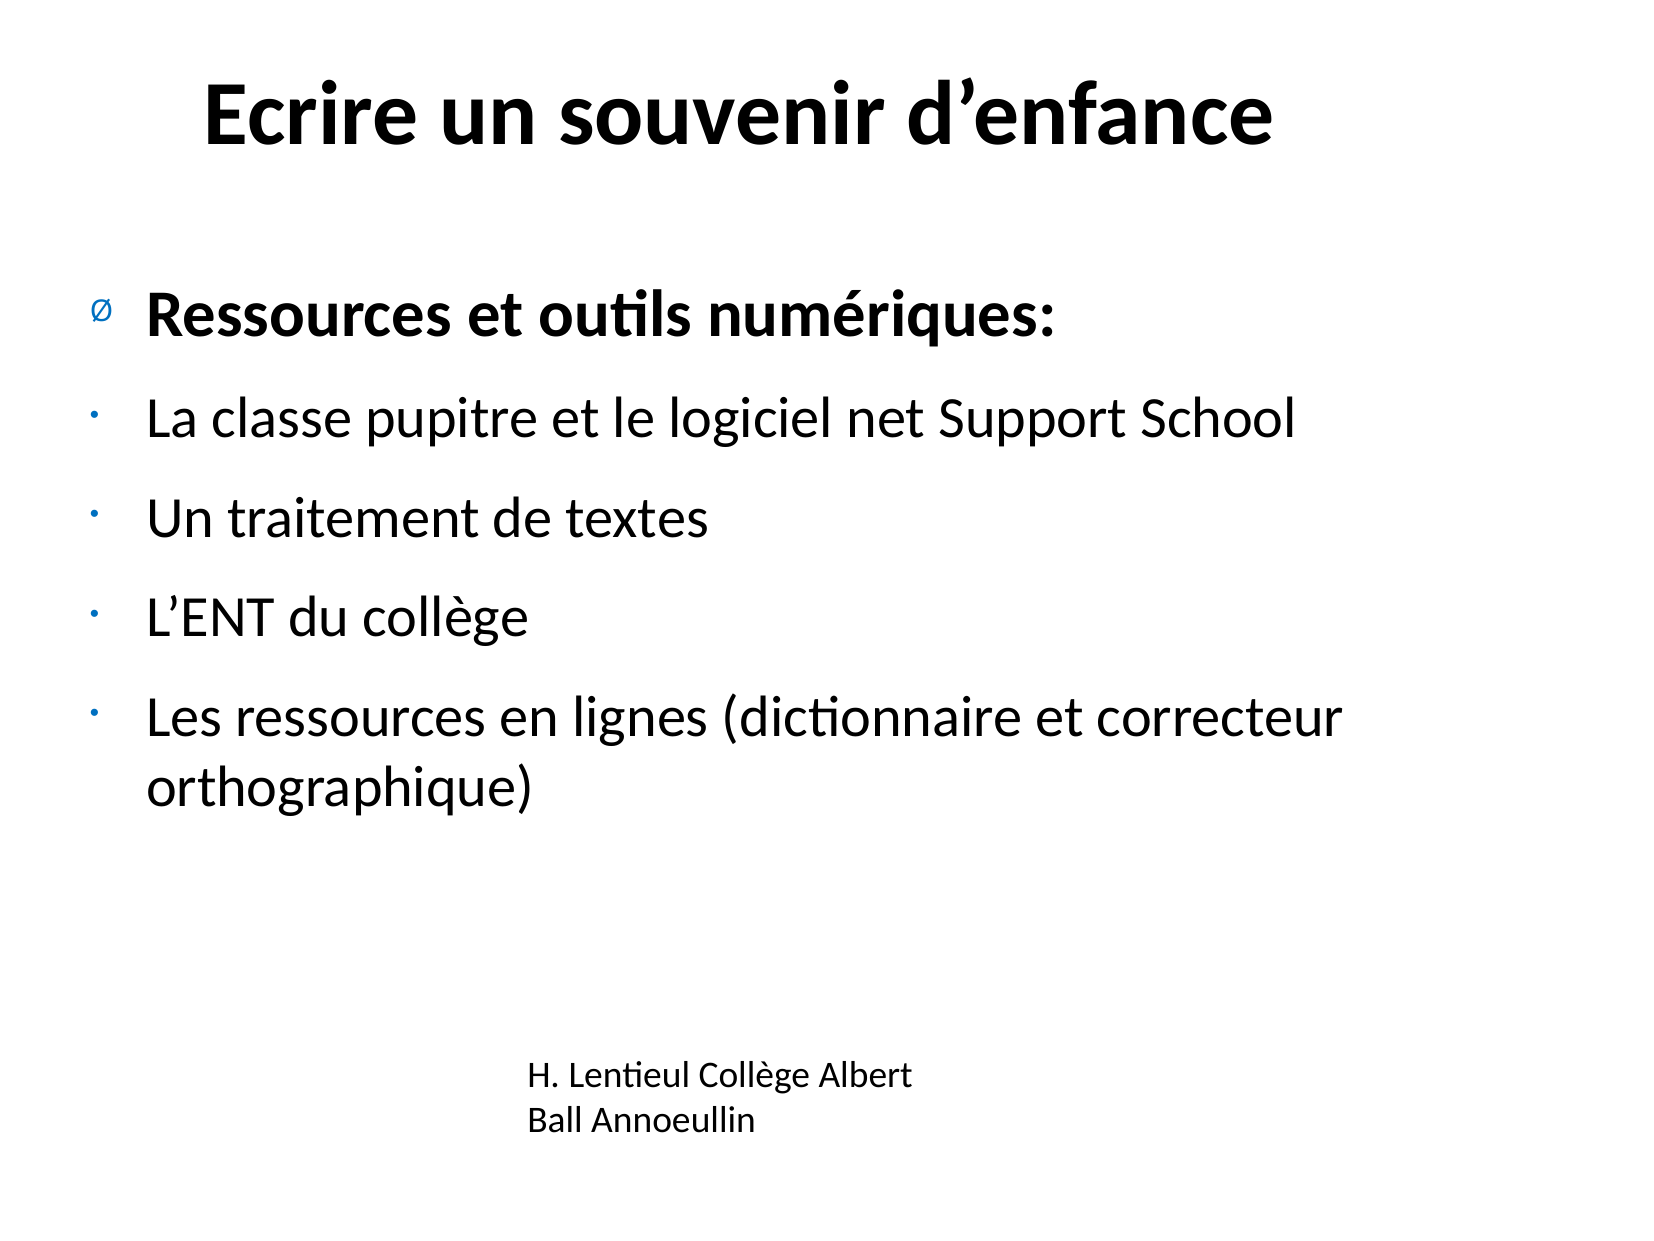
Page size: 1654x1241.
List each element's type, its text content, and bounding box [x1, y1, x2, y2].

list Ressources et outils numériques: La classe pupitre et le logiciel net Support School Un traitement de textes L’ENT du collège Les ressources en lignes (dictionnaire et correcteur orthographique) [75, 262, 1425, 1005]
title Ecrire un souvenir d’enfance [75, 45, 1425, 185]
footer H. Lentieul Collège Albert Ball Annoeullin [512, 1042, 988, 1103]
